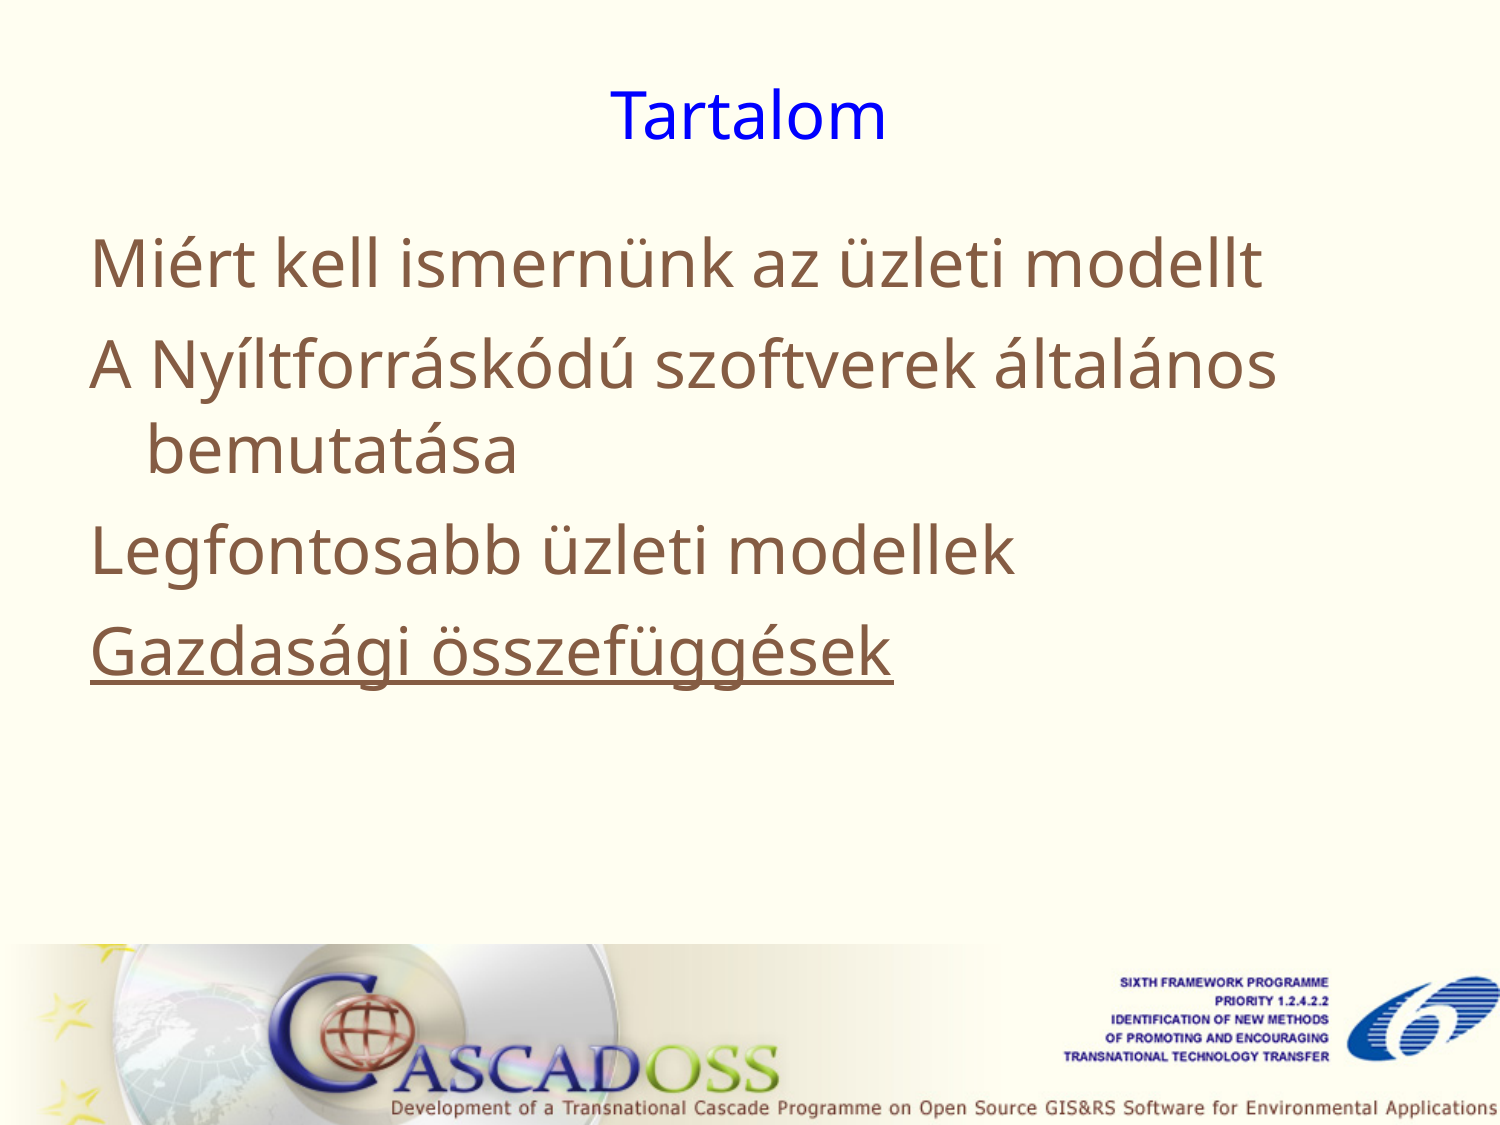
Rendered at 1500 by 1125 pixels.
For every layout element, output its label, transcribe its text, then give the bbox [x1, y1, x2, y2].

title Tartalom [74, 13, 1425, 208]
list Miért kell ismernünk az üzleti modellt A Nyíltforráskódú szoftverek általános bemutatása Legfontosabb üzleti modellek Gazdasági összefüggések [74, 208, 1425, 951]
picture [0, 944, 1500, 1125]
